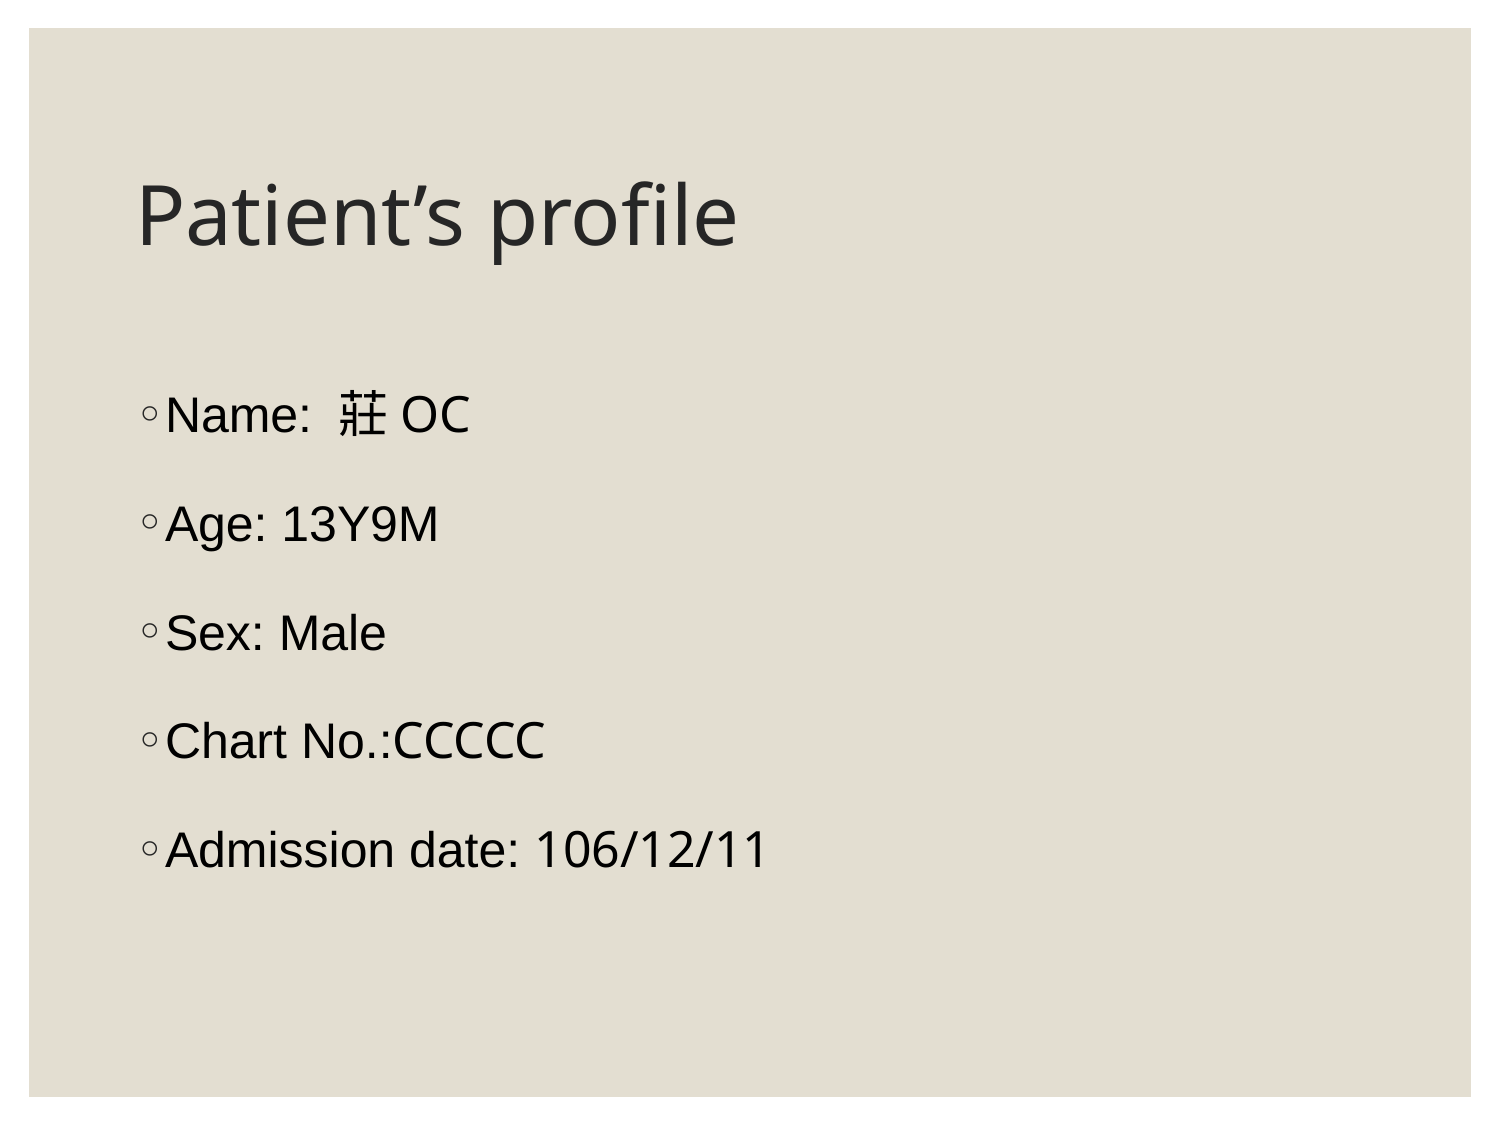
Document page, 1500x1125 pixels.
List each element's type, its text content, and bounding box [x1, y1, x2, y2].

list Name: 莊OC Age: 13Y9M Sex: Male Chart No.:CCCCC Admission date: 106/12/11 [120, 345, 1380, 991]
title Patient’s profile [120, 105, 1380, 331]
